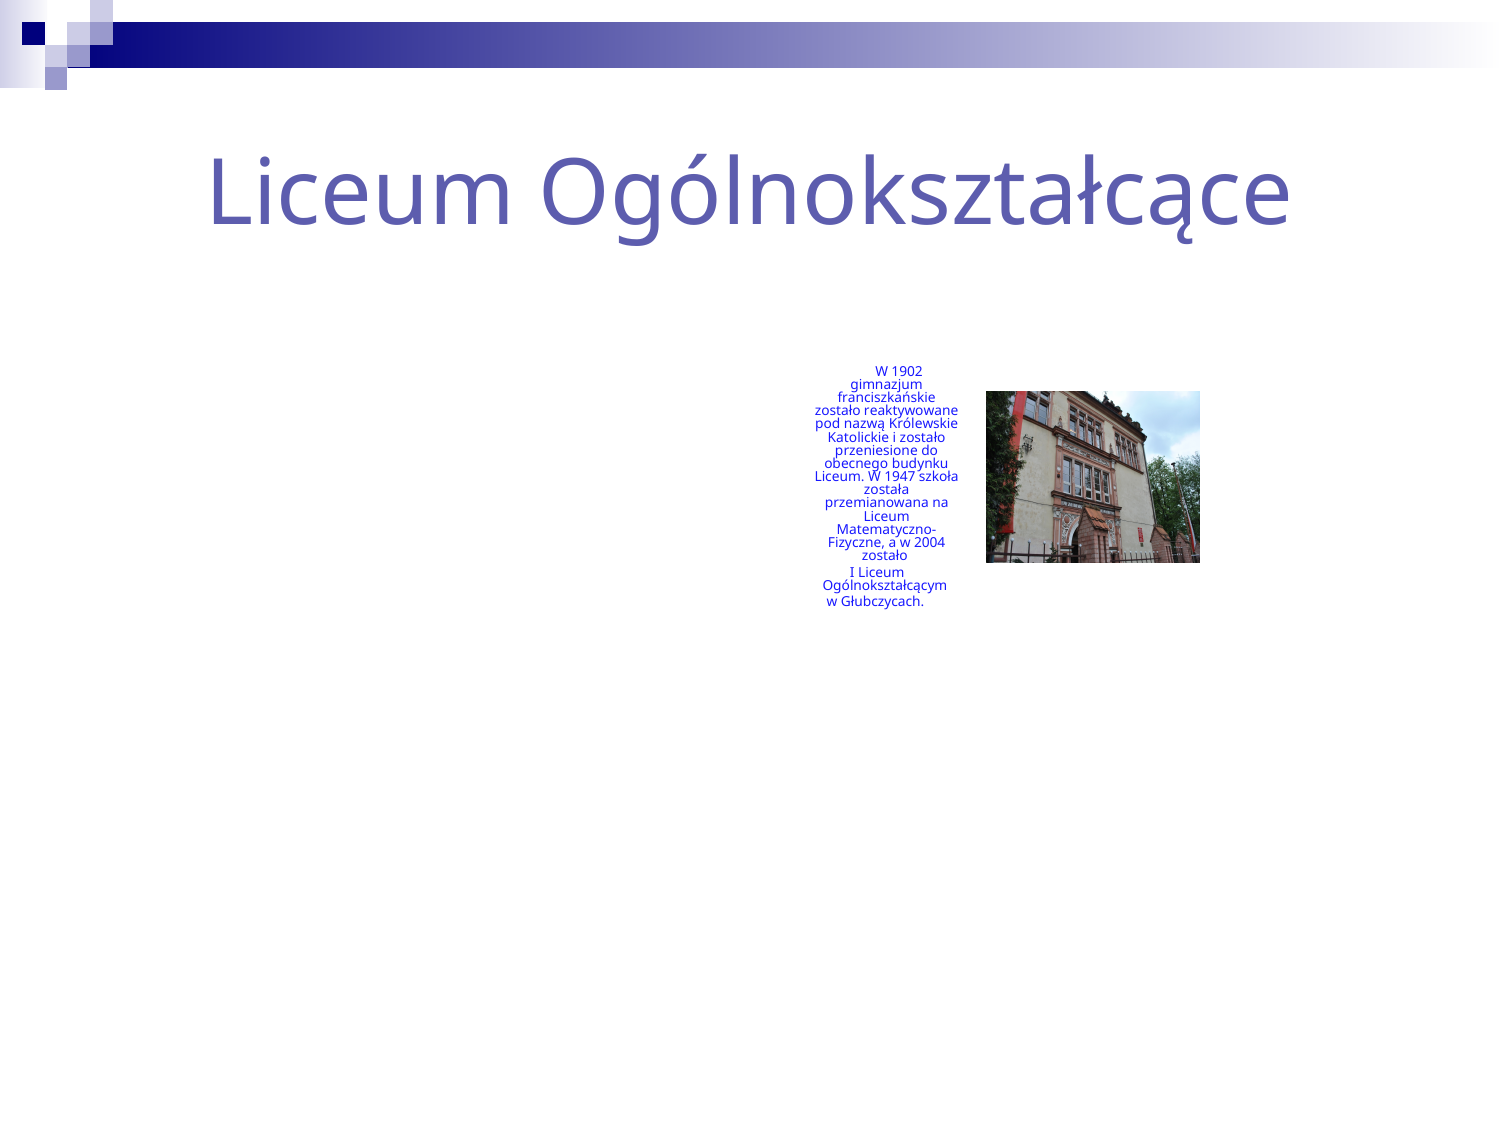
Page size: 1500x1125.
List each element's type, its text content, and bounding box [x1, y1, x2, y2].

title Liceum Ogólnokształcące [75, 75, 1426, 300]
picture [62, 341, 901, 1013]
list W 1902 gimnazjum franciszkańskie zostało reaktywowane pod nazwą Królewskie Katolickie i zostało przeniesione do obecnego budynku Liceum. W 1947 szkoła została przemianowana na Liceum Matematyczno-Fizyczne, a w 2004 zostało I Liceum Ogólnokształcącym w Głubczycach. [900, 262, 1500, 1125]
